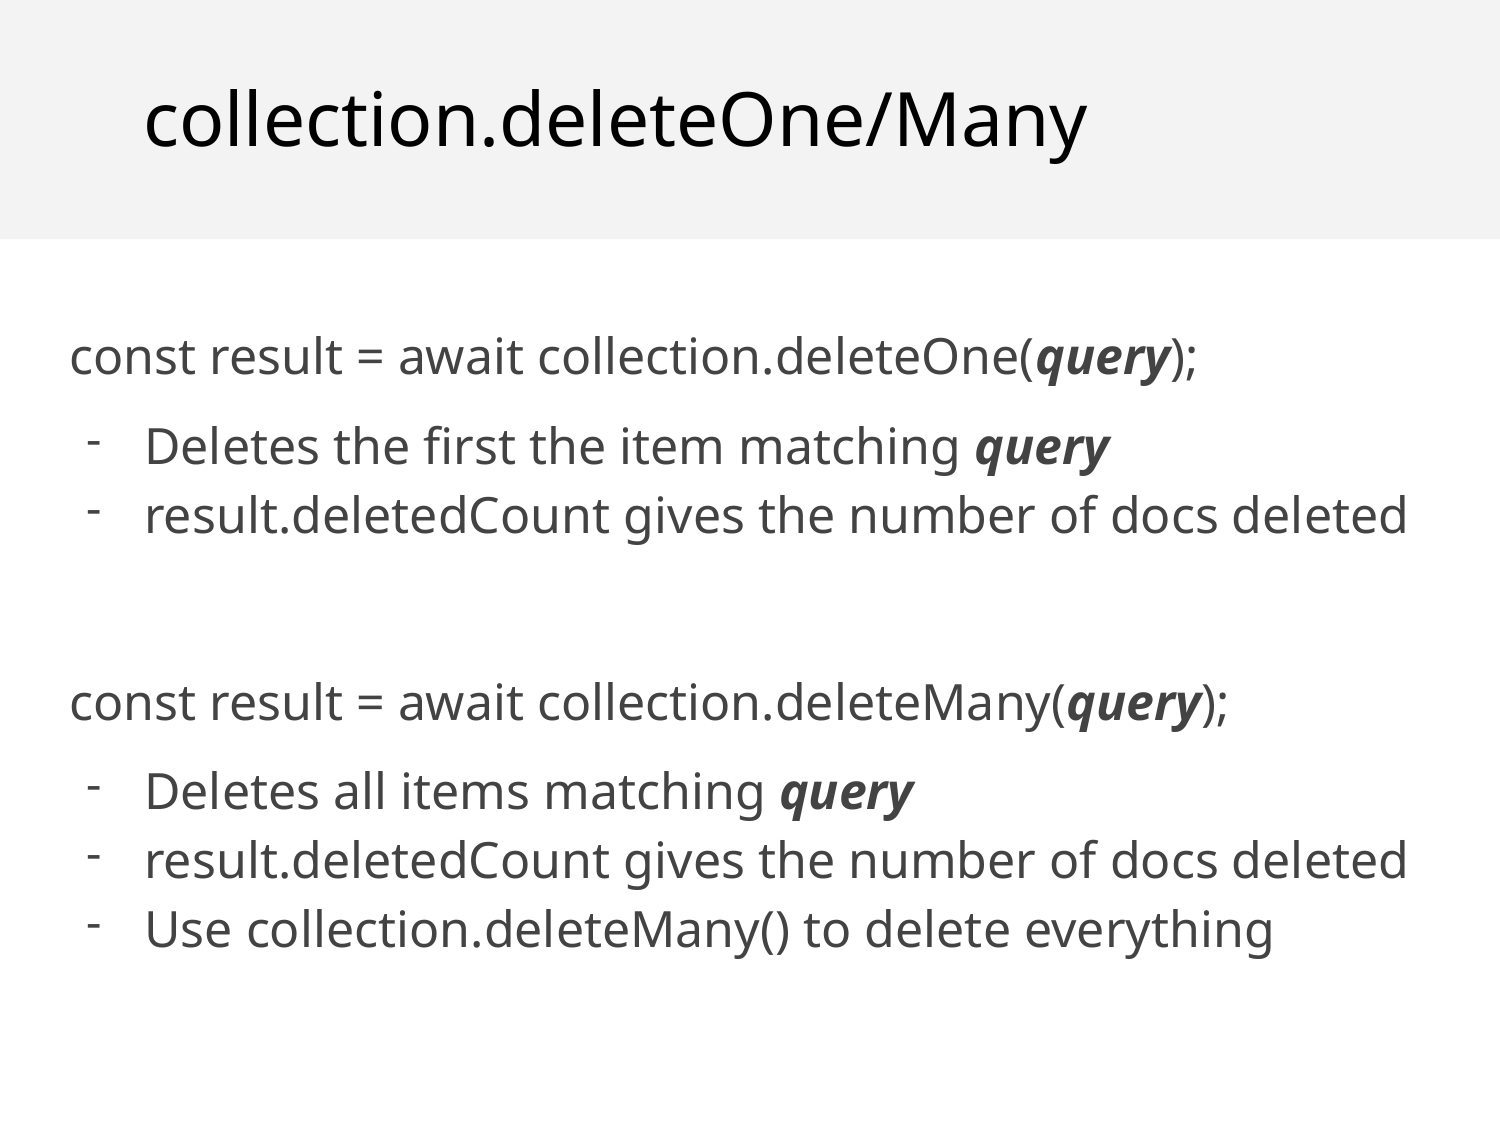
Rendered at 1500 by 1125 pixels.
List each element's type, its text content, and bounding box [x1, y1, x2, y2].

list const result = await collection.deleteMany(query); Deletes all items matching query result.deletedCount gives the number of docs deleted Use collection.deleteMany() to delete everything [54, 646, 1474, 1029]
title collection.deleteOne/Many [128, 56, 1372, 183]
list const result = await collection.deleteOne(query); Deletes the first the item matching query result.deletedCount gives the number of docs deleted [54, 300, 1438, 512]
